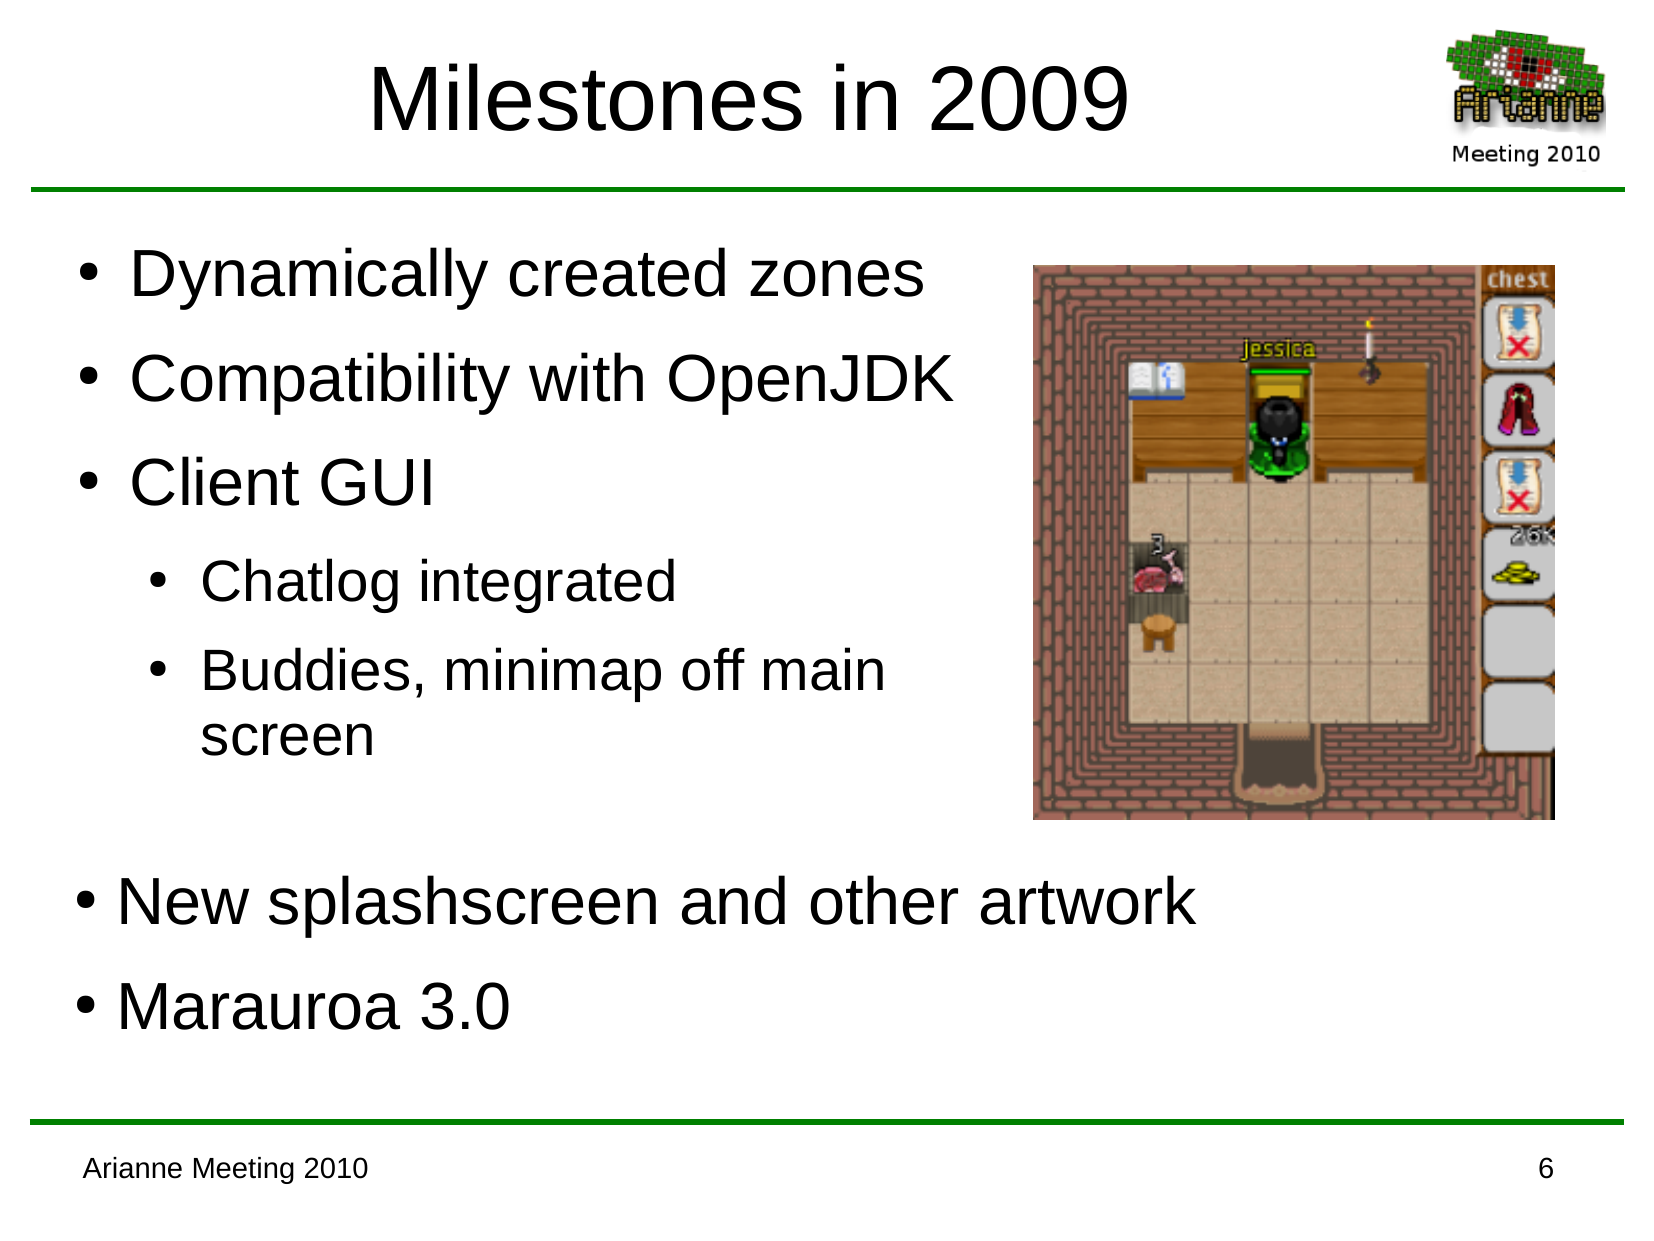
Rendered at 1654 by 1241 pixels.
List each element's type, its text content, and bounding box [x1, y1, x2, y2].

text_box New splashscreen and other artwork Marauroa 3.0 [59, 856, 1595, 1123]
list Dynamically created zones Compatibility with OpenJDK Client GUI Chatlog integrated Buddies, minimap off main screen [59, 236, 1010, 856]
picture [1033, 265, 1555, 820]
title Milestones in 2009 [82, 41, 1418, 156]
picture [1446, 29, 1606, 178]
